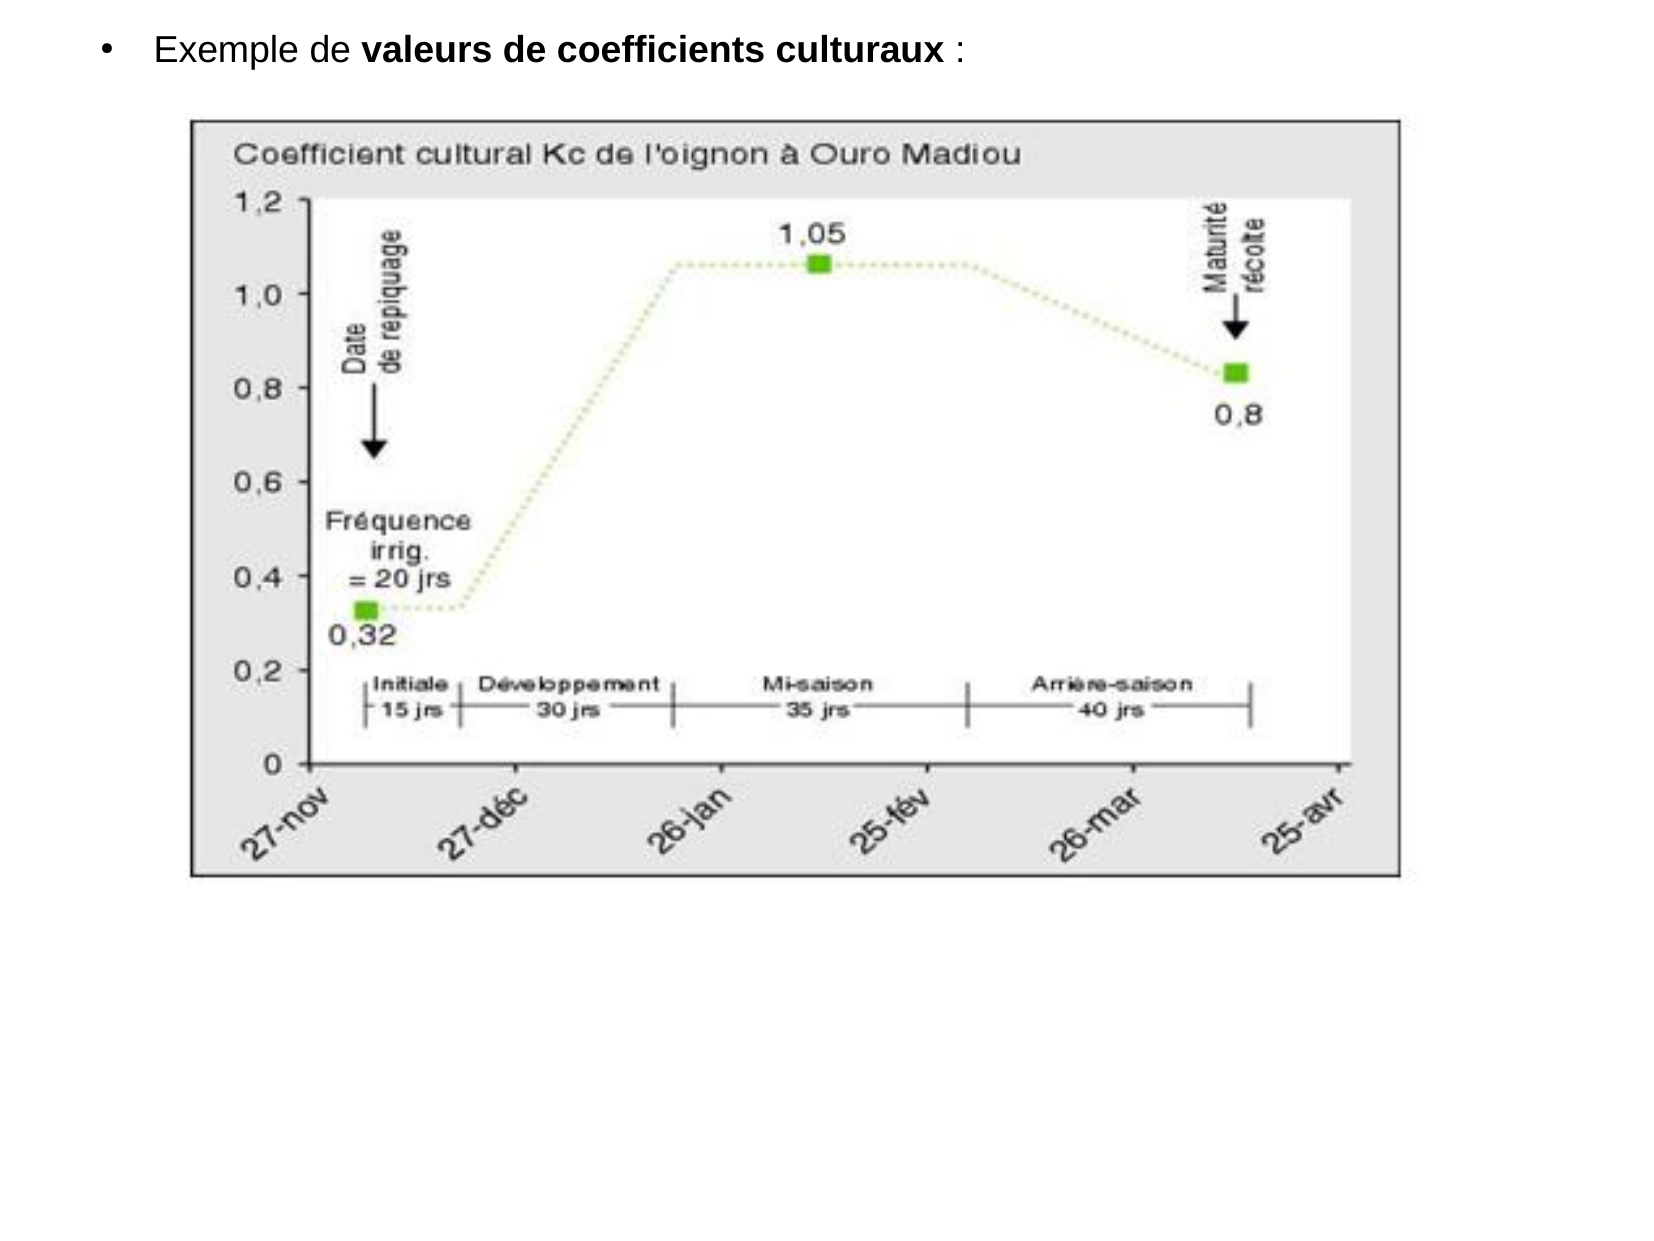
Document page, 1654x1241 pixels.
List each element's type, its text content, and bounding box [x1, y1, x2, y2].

picture [165, 113, 1425, 899]
list Exemple de valeurs de coefficients culturaux : [82, 28, 1538, 1167]
